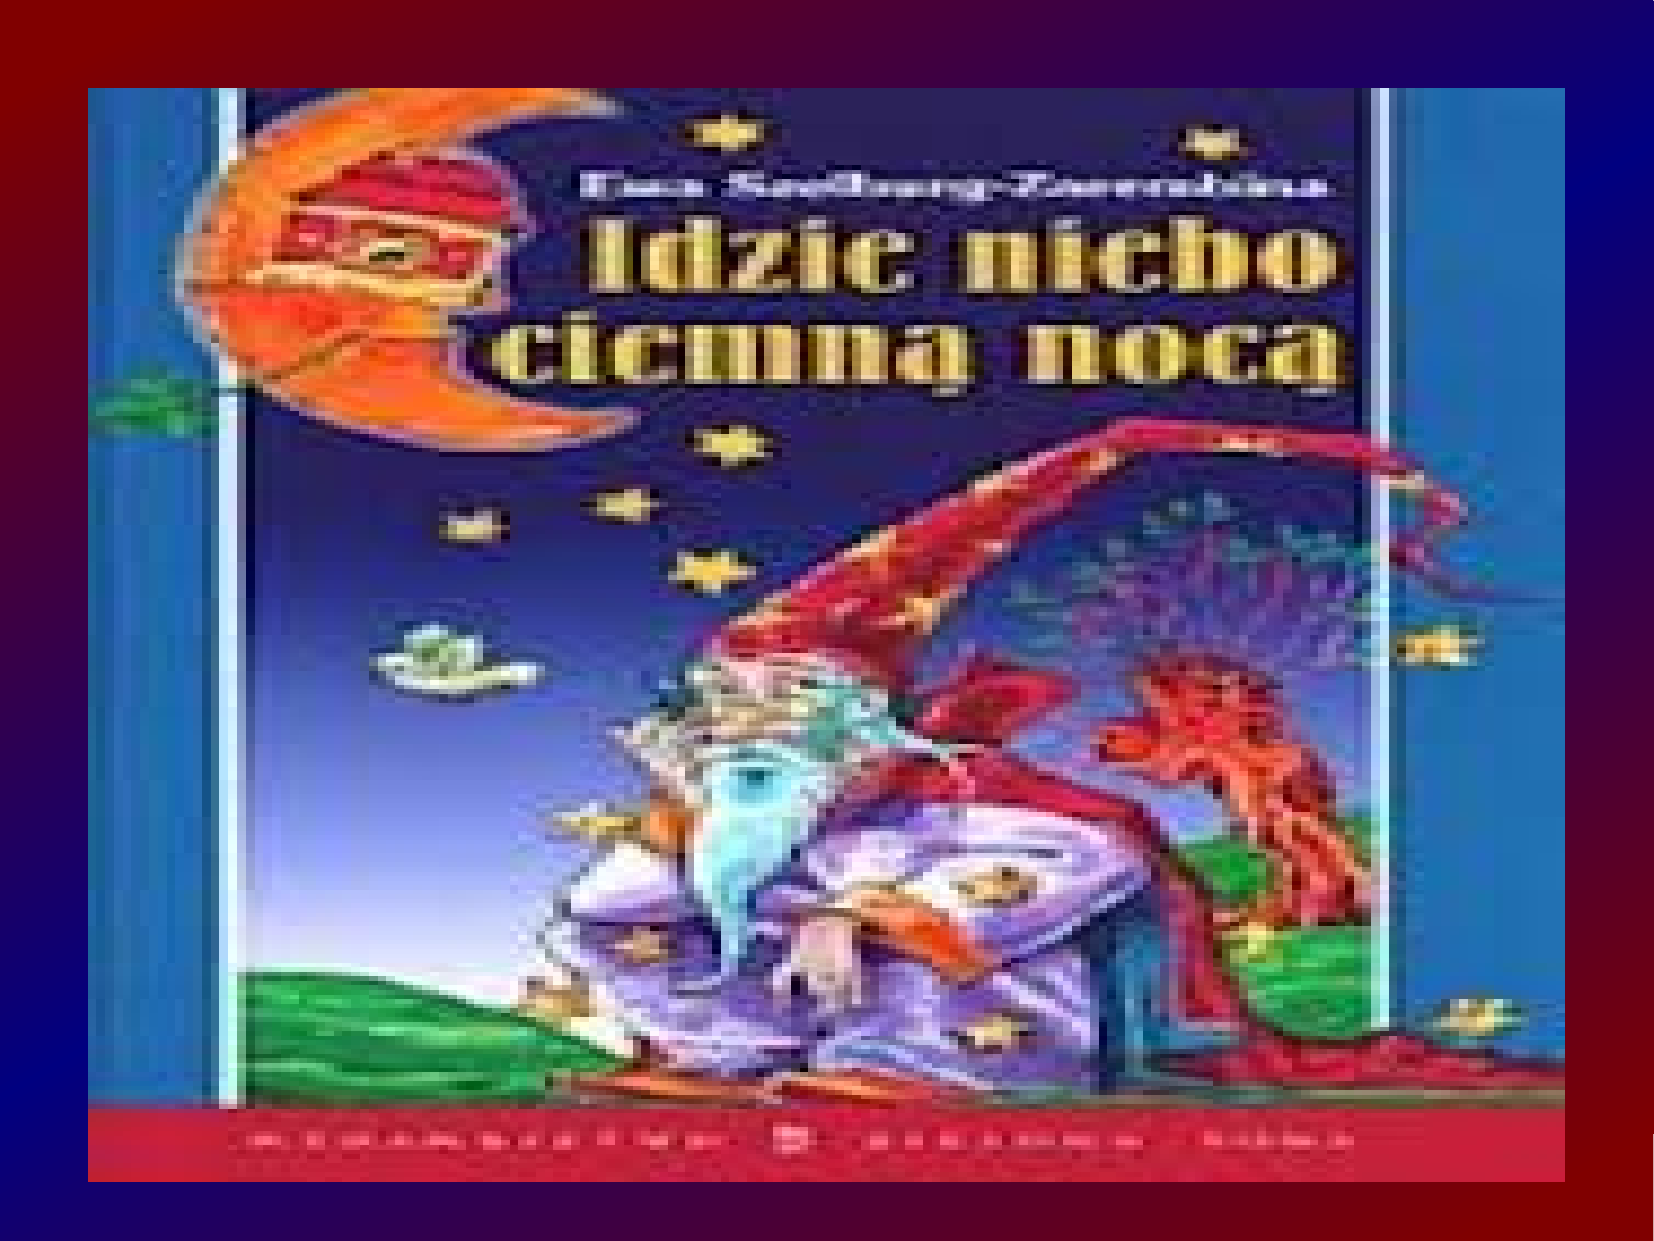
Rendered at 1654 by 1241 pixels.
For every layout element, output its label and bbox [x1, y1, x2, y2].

picture [88, 88, 1565, 1182]
